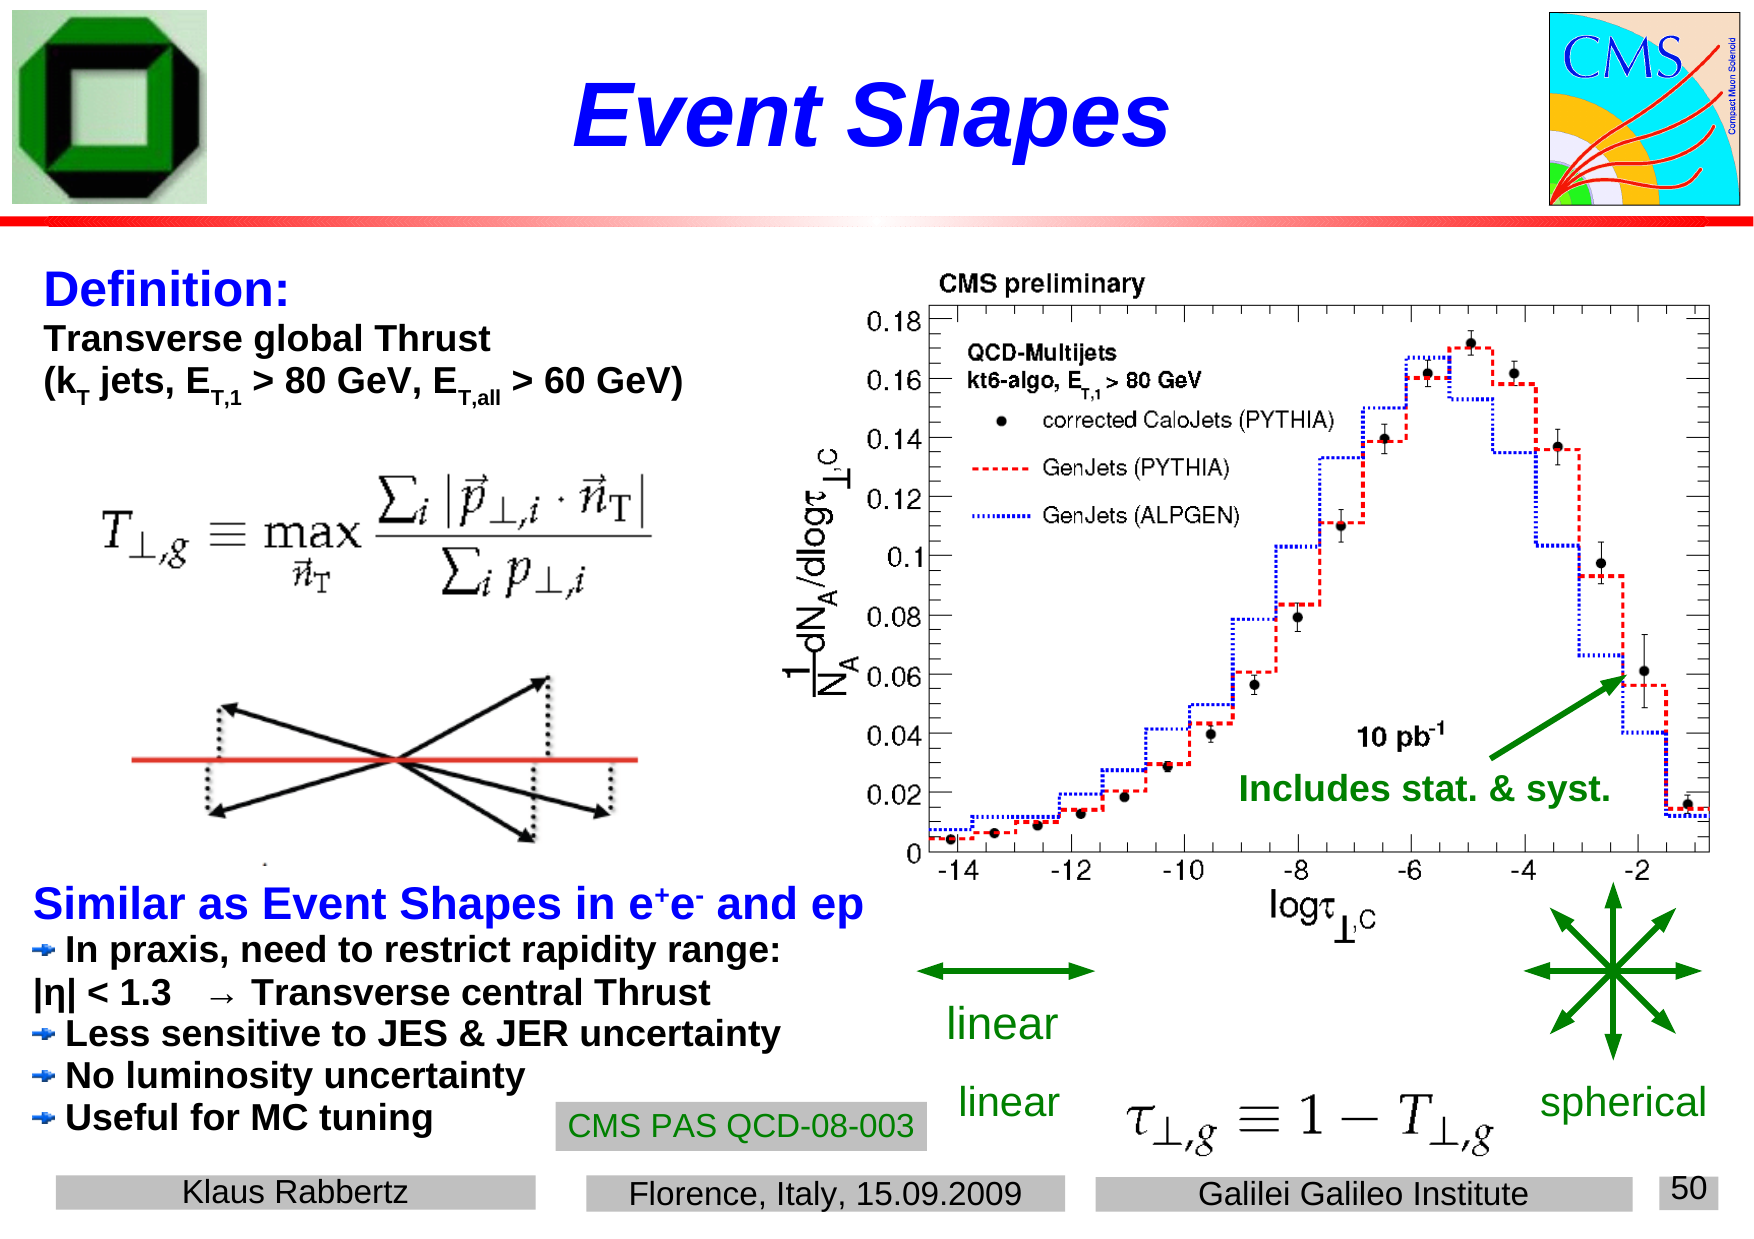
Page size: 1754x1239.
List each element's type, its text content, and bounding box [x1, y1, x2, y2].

text_box Similar as Event Shapes in e+e- and ep In praxis, need to restrict rapidity range: |η| < 1.3 → Transverse central Thrust Less sensitive to JES & JER uncertainty No luminosity uncertainty Useful for MC tuning [21, 871, 890, 1153]
picture [771, 253, 1722, 947]
text_box linear [946, 1072, 1073, 1132]
text_box spherical [1528, 1072, 1720, 1132]
picture [114, 661, 659, 866]
text_box Definition: Transverse global Thrust (kT jets, ET,1 > 80 GeV, ET,all > 60 GeV) [31, 255, 696, 420]
title Event Shapes [220, 16, 1525, 213]
picture [12, 10, 207, 204]
picture [75, 457, 675, 621]
picture [1118, 1082, 1498, 1164]
text_box CMS PAS QCD-08-003 [555, 1101, 927, 1151]
text_box linear [934, 991, 1071, 1055]
picture [1548, 11, 1741, 206]
text_box Includes stat. & syst. [1226, 761, 1624, 817]
